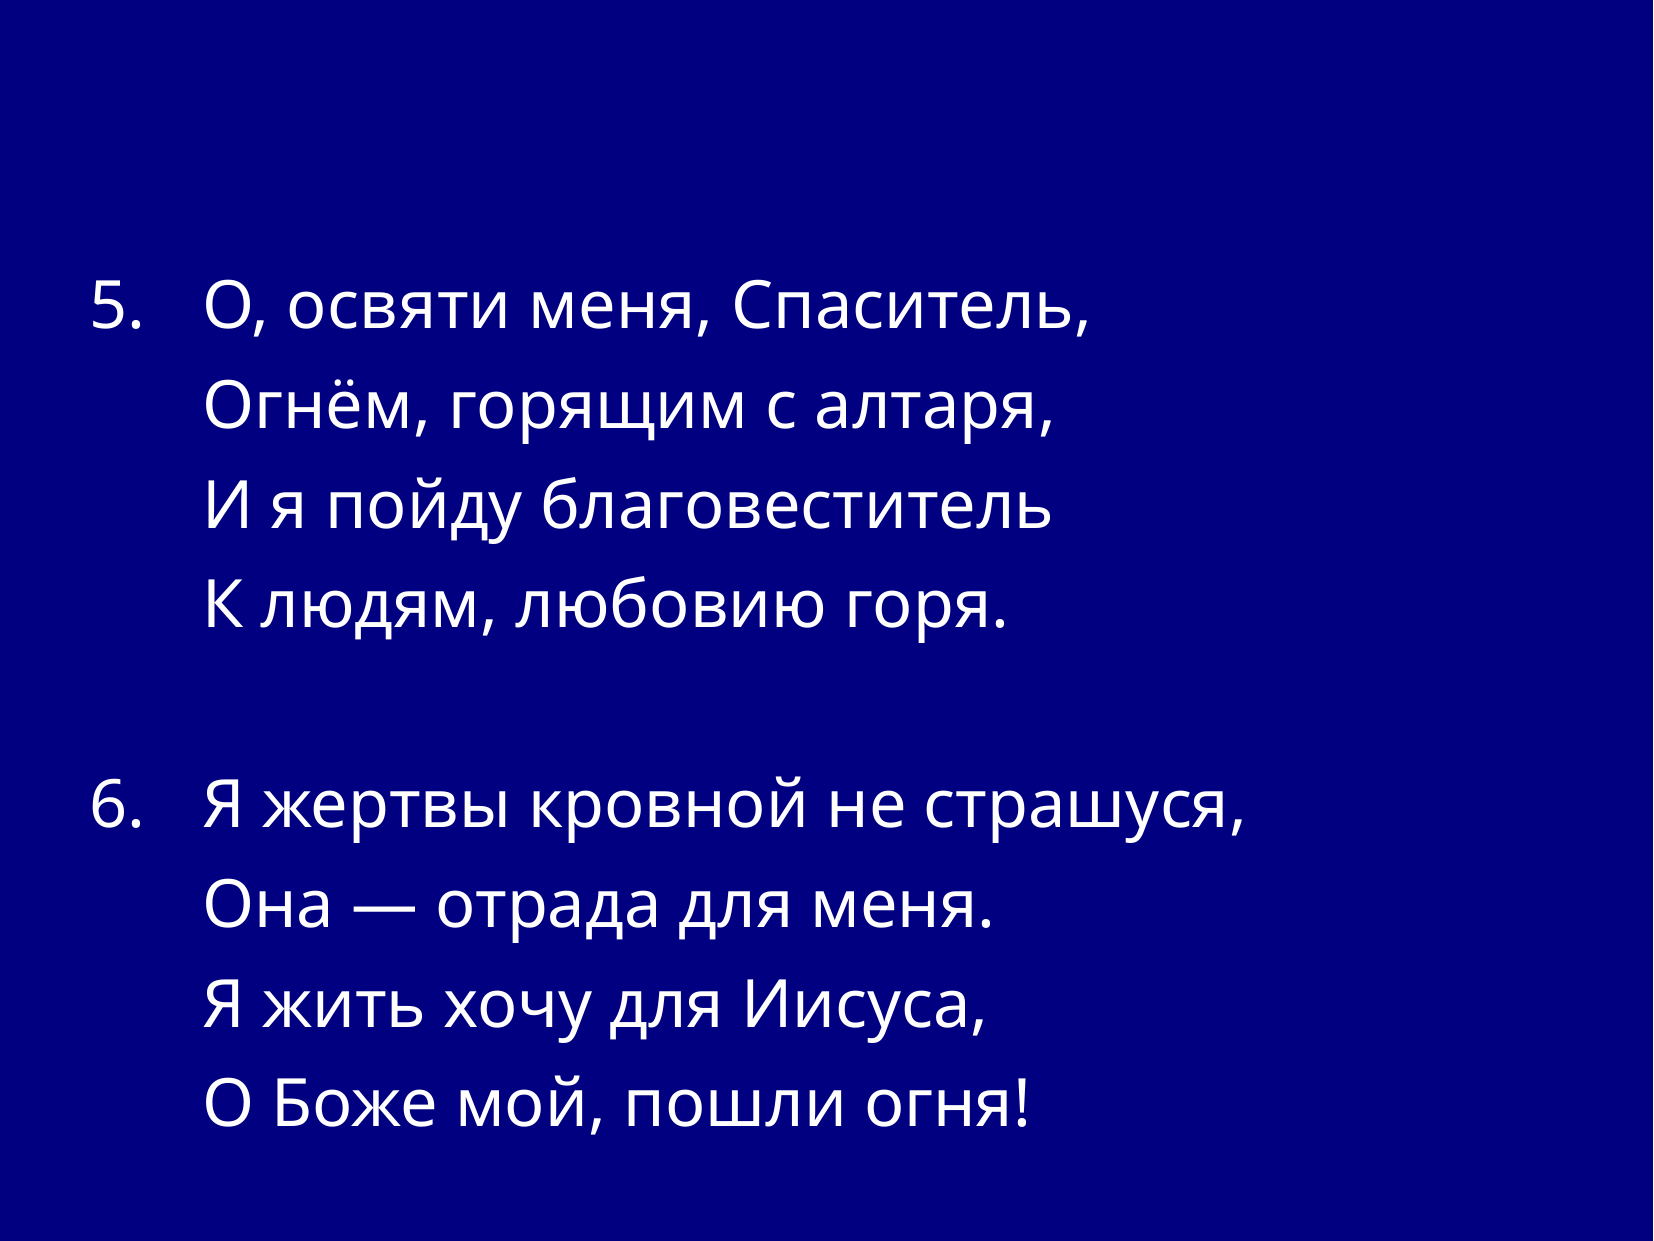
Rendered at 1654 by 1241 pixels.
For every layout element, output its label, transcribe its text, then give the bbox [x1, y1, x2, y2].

text_box 5. О, освяти меня, Спаситель, Огнём, горящим с алтаря, И я пойду благовеститель К людям, любовию горя. 6. Я жертвы кровной не страшуся, Она ― отрада для меня. Я жить хочу для Иисуса, О Боже мой, пошли огня! [75, 150, 1576, 1163]
